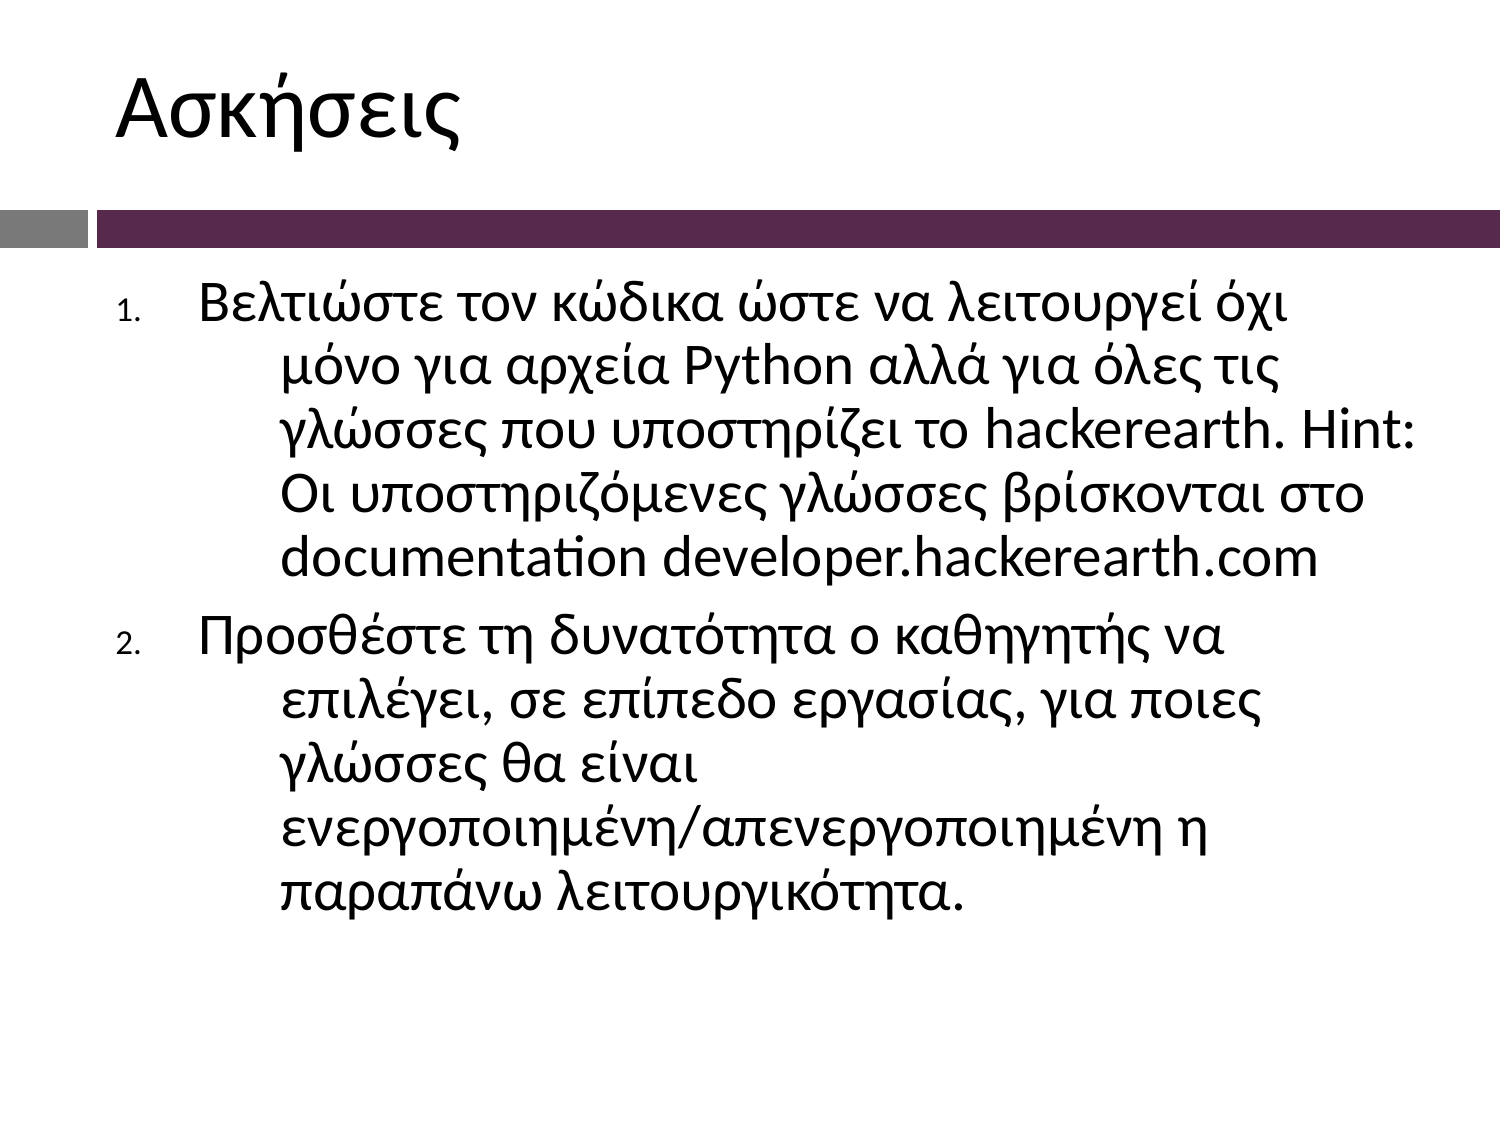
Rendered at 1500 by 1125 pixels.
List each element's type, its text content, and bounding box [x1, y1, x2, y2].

title Ασκήσεις [100, 19, 1438, 182]
list Βελτιώστε τον κώδικα ώστε να λειτουργεί όχι μόνο για αρχεία Python αλλά για όλες τις γλώσσες που υποστηρίζει το hackerearth. Hint: Οι υποστηριζόμενες γλώσσες βρίσκονται στο documentation developer.hackerearth.com Προσθέστε τη δυνατότητα ο καθηγητής να επιλέγει, σε επίπεδο εργασίας, για ποιες γλώσσες θα είναι ενεργοποιημένη/απενεργοποιημένη η παραπάνω λειτουργικότητα. [100, 262, 1438, 1000]
